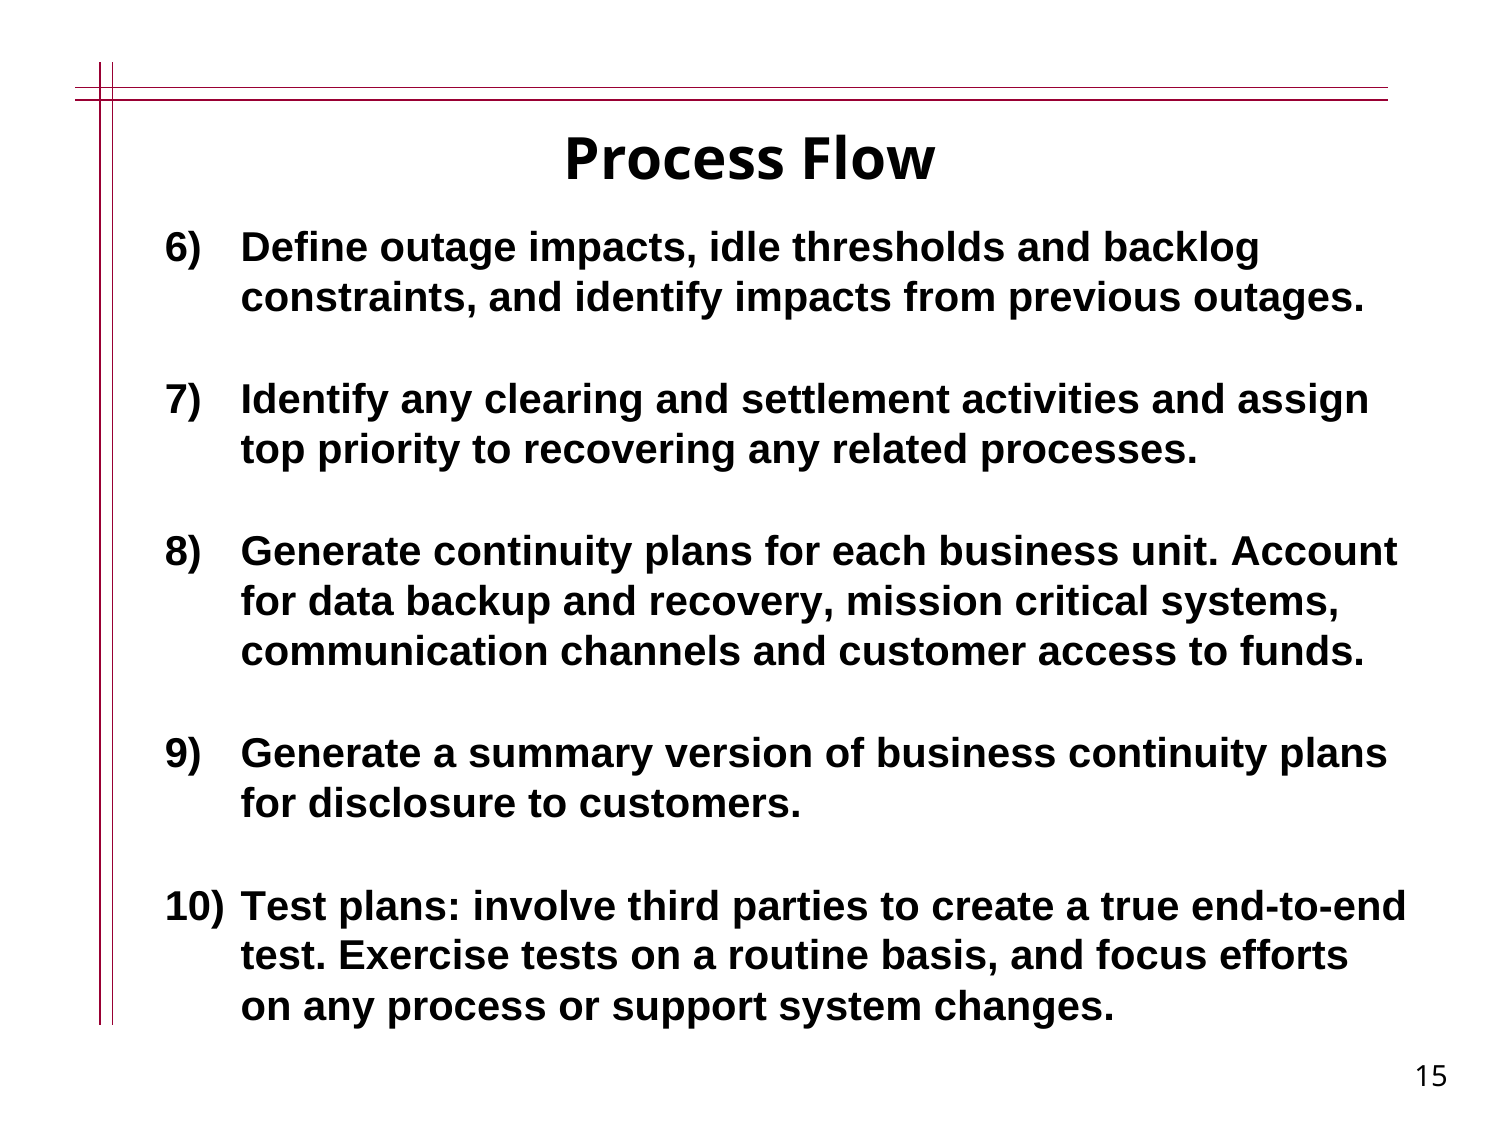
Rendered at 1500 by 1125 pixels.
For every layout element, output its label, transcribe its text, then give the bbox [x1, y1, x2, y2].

title Process Flow [150, 112, 1351, 201]
text_box Define outage impacts, idle thresholds and backlog constraints, and identify impacts from previous outages. Identify any clearing and settlement activities and assign top priority to recovering any related processes. Generate continuity plans for each business unit. Account for data backup and recovery, mission critical systems, communication channels and customer access to funds. Generate a summary version of business continuity plans for disclosure to customers. Test plans: involve third parties to create a true end-to-end test. Exercise tests on a routine basis, and focus efforts on any process or support system changes. [150, 212, 1426, 1038]
